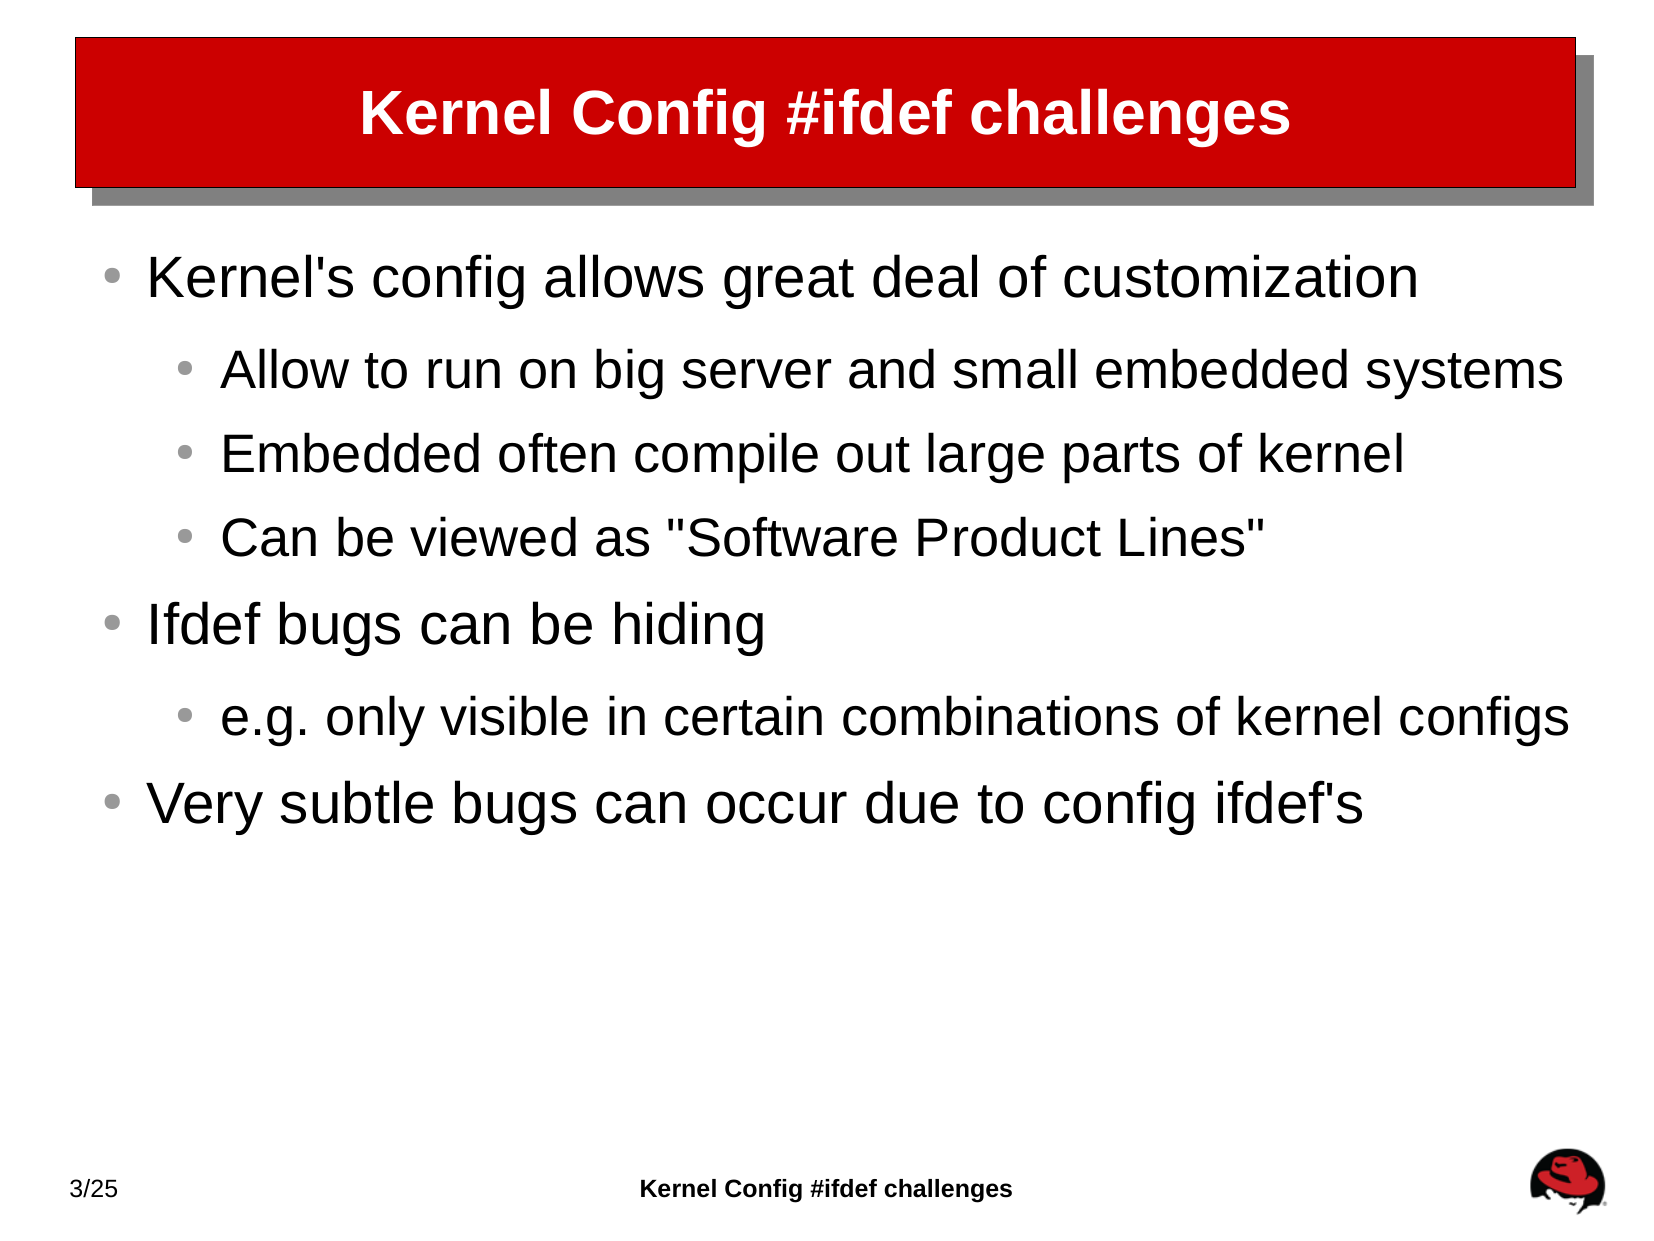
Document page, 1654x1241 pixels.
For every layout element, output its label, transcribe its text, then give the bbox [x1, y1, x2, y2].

list Kernel's config allows great deal of customization Allow to run on big server and small embedded systems Embedded often compile out large parts of kernel Can be viewed as "Software Product Lines" Ifdef bugs can be hiding e.g. only visible in certain combinations of kernel configs Very subtle bugs can occur due to config ifdef's [86, 244, 1576, 1039]
text_box [82, 37, 1571, 203]
picture [1529, 1146, 1613, 1224]
